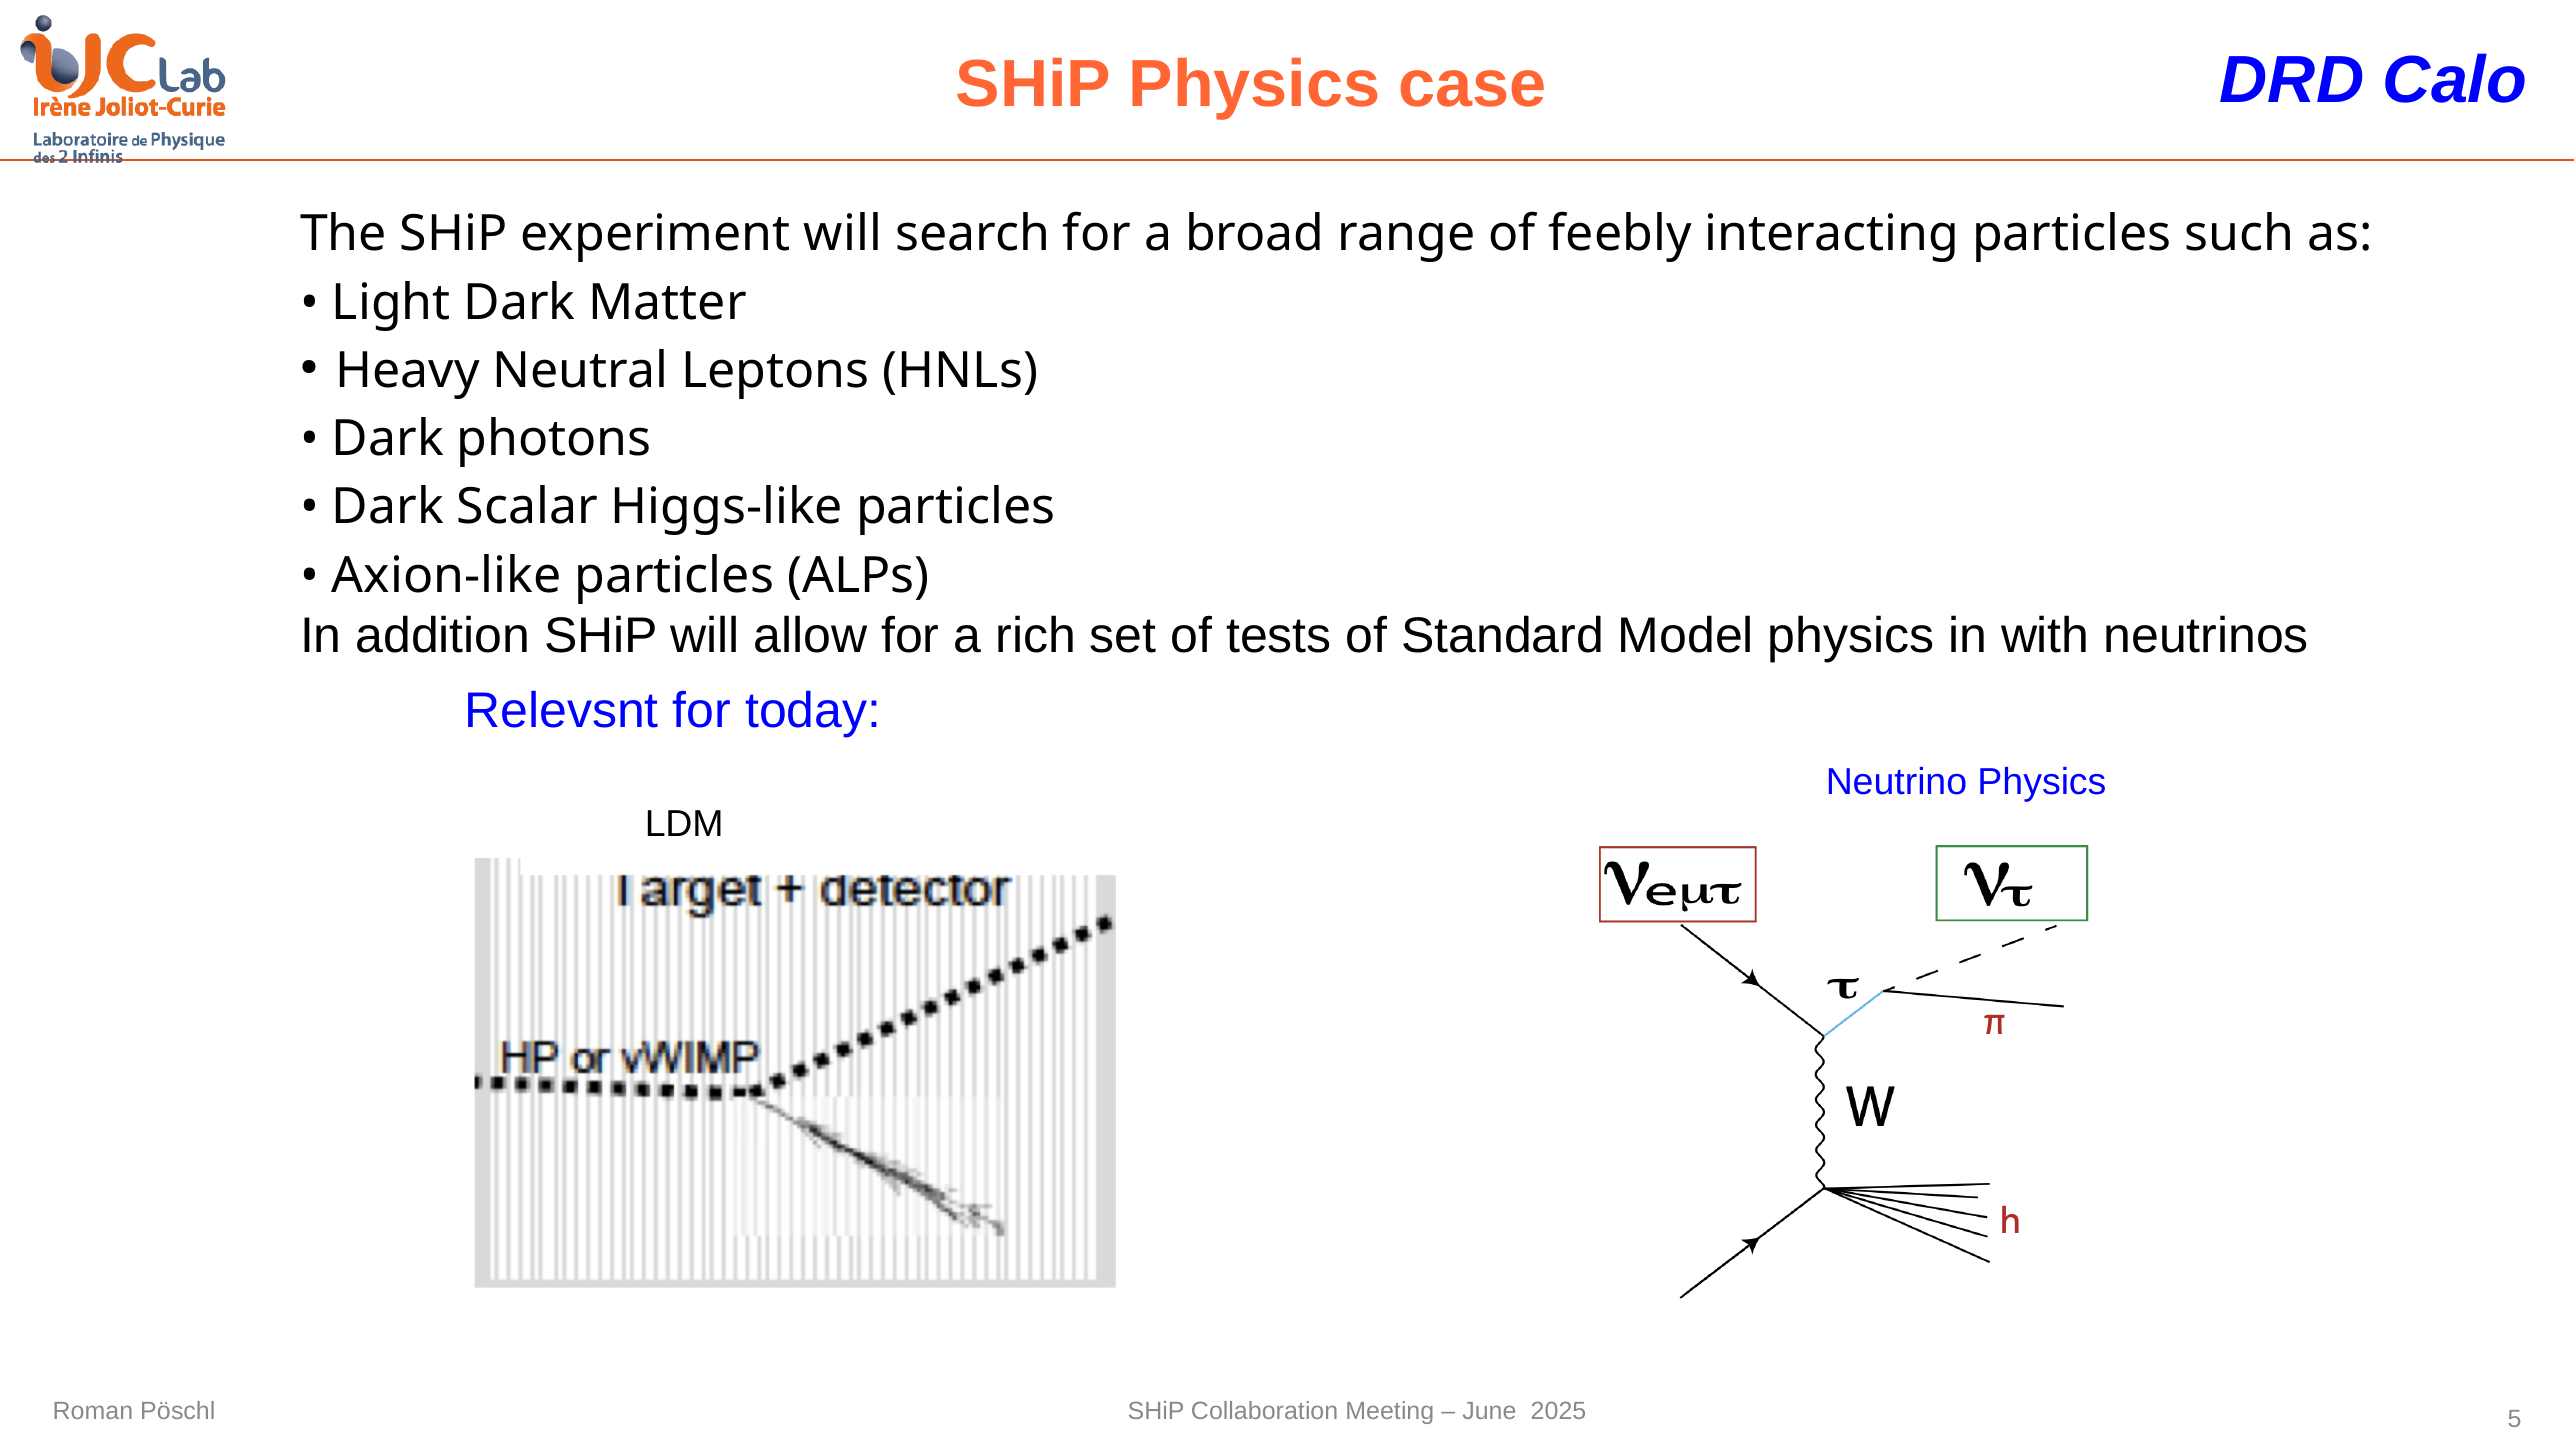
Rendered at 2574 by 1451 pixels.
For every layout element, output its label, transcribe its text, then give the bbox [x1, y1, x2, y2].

picture [4, 0, 241, 178]
text_box LDM [630, 795, 739, 852]
text_box Relevsnt for today: [450, 675, 897, 746]
text_box The SHiP experiment will search for a broad range of feebly interacting particles such as: • Light Dark Matter Heavy Neutral Leptons (HNLs) • Dark photons • Dark Scalar Higgs-like particles • Axion-like particles (ALPs) In addition SHiP will allow for a rich set of tests of Standard Model physics in with neutrinos [285, 190, 2341, 596]
picture [1578, 808, 2131, 1335]
picture [462, 856, 1141, 1311]
title SHiP Physics case [93, 34, 2410, 132]
text_box Neutrino Physics [1811, 753, 2123, 811]
